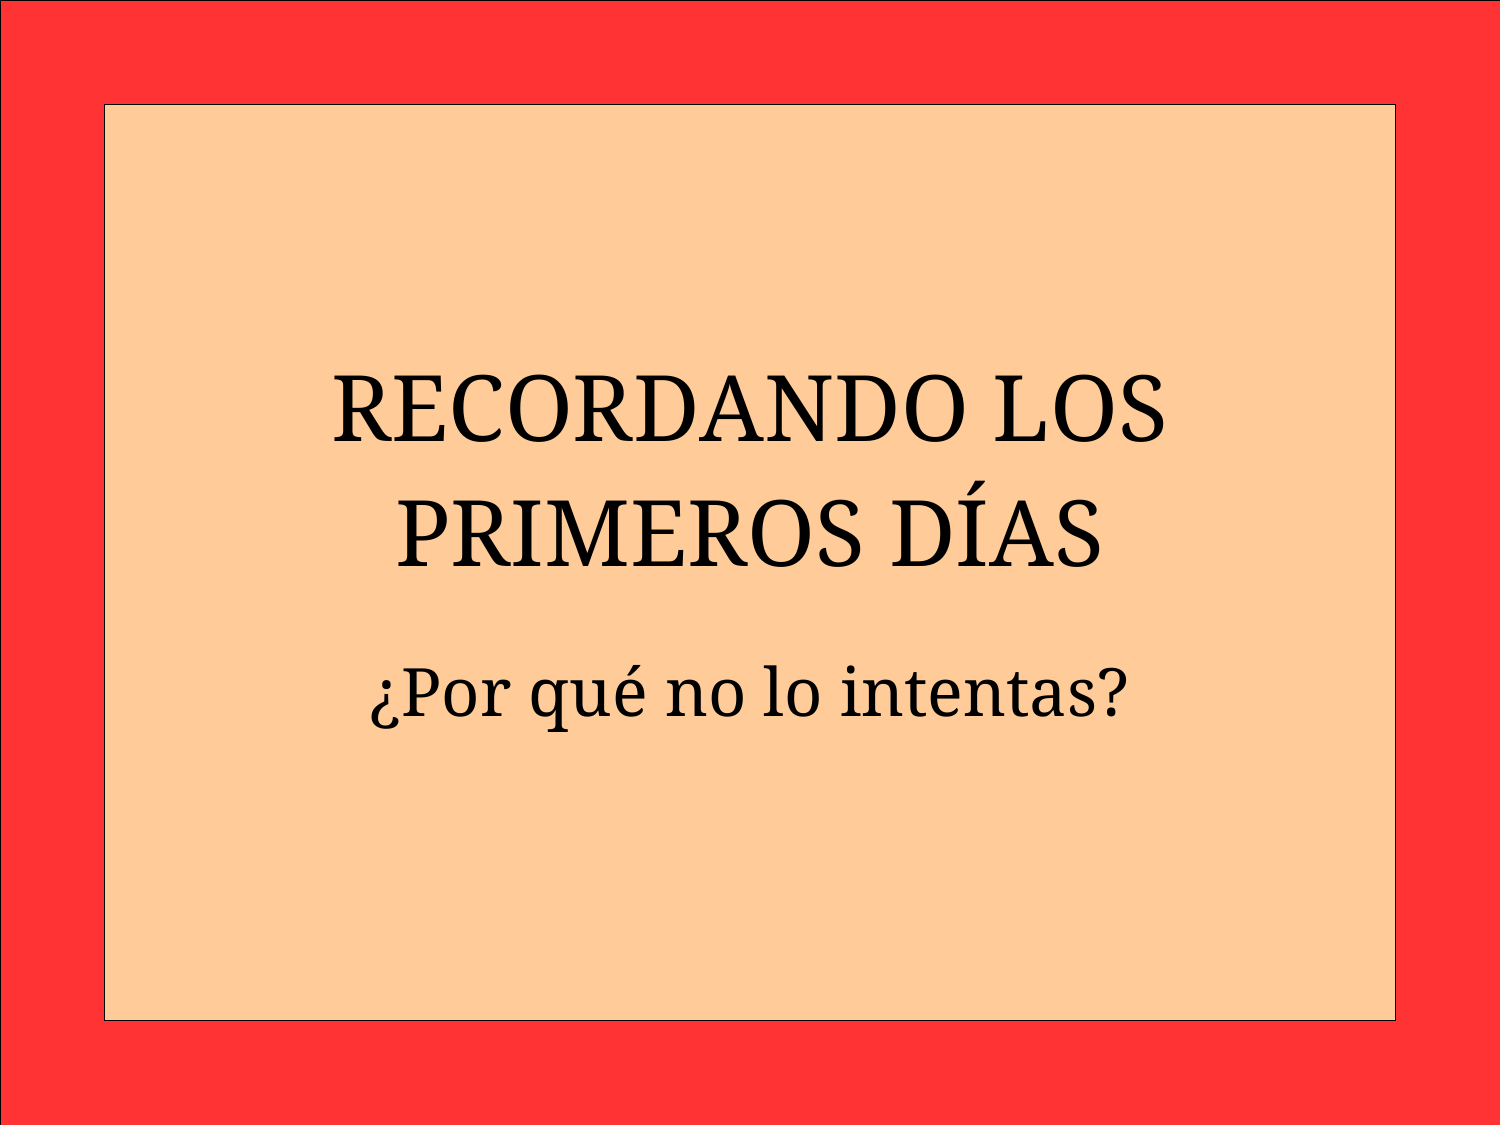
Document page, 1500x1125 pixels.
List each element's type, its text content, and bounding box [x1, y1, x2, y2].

title RECORDANDO LOS PRIMEROS DÍAS [112, 337, 1388, 601]
text_box [0, 0, 1500, 1125]
subtitle ¿Por qué no lo intentas? [225, 637, 1276, 926]
